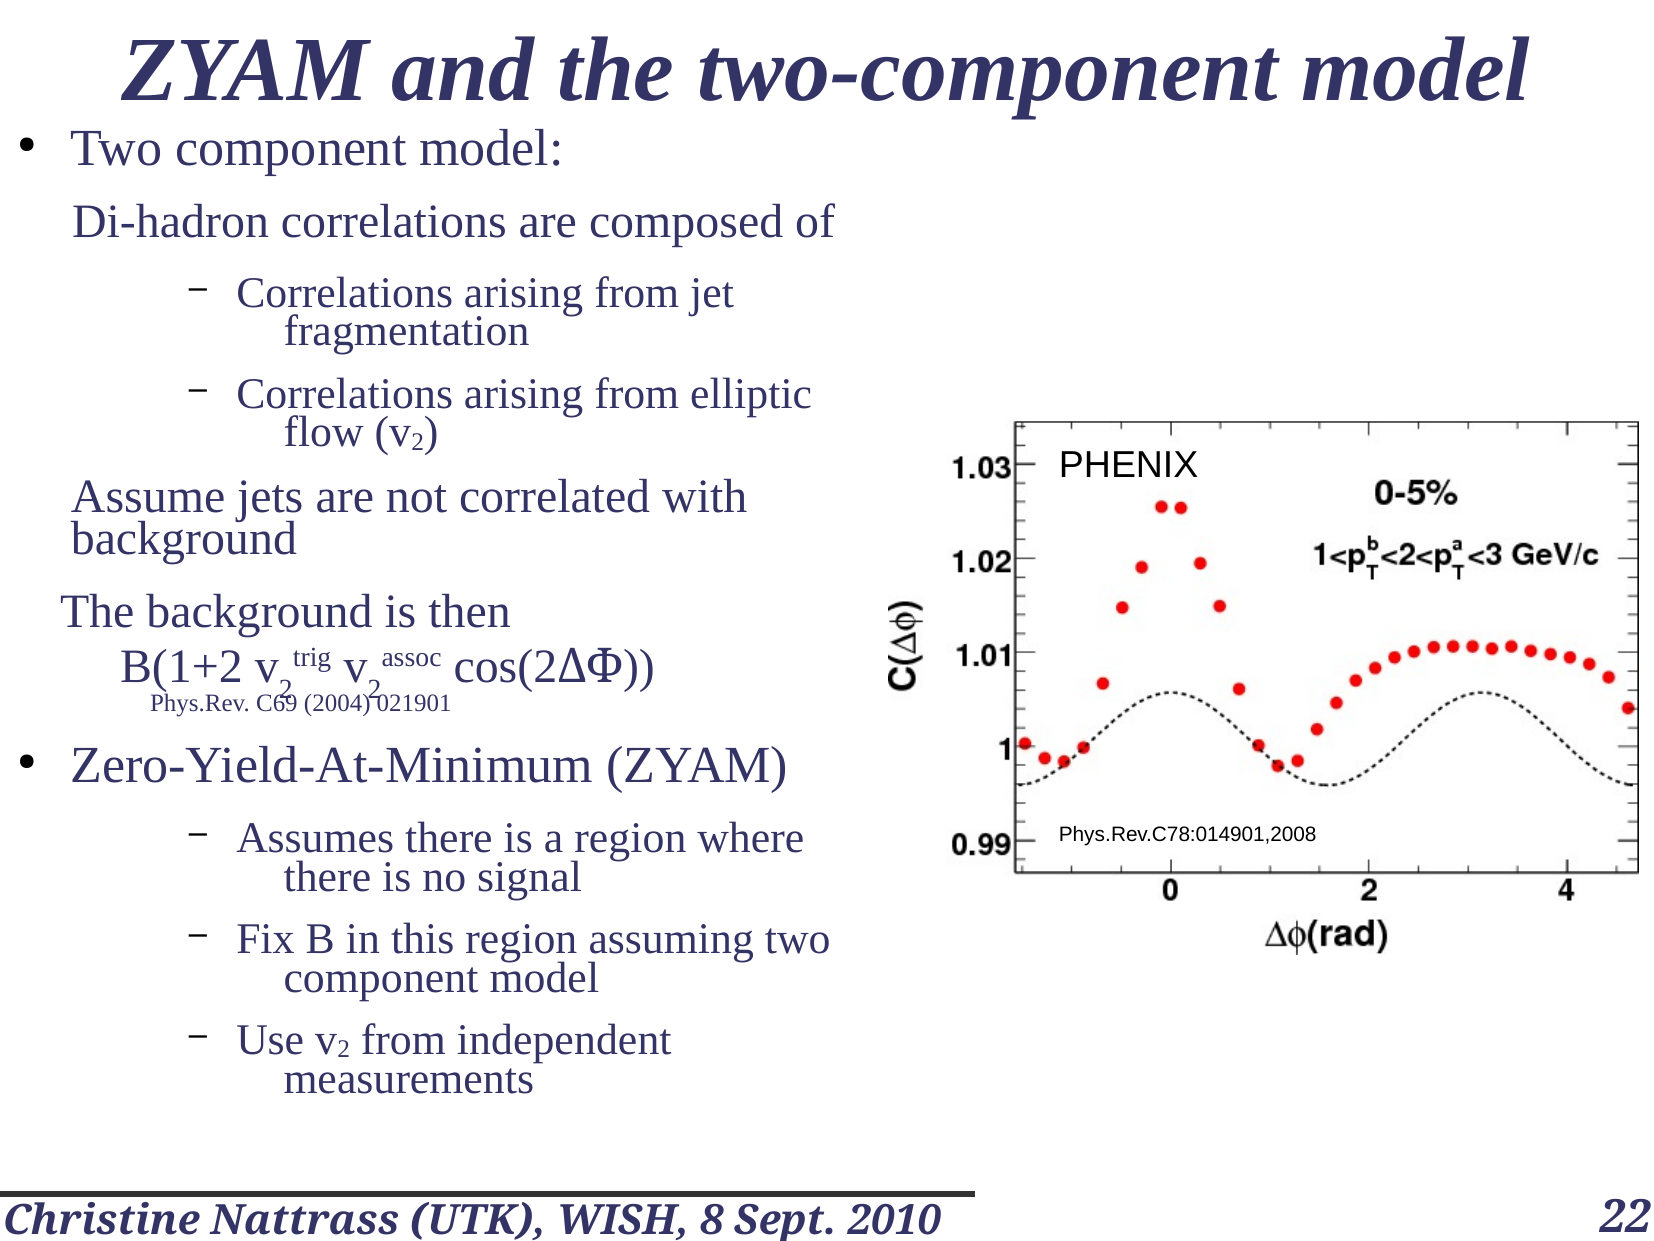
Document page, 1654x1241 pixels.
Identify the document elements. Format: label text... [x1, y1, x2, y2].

title ZYAM and the two-component model [82, 15, 1571, 125]
text_box Phys.Rev.C78:014901,2008 [1044, 814, 1332, 854]
picture [901, 420, 1639, 955]
list Two component model: Di-hadron correlations are composed of Correlations arising from jet fragmentation Correlations arising from elliptic flow (v2) Assume jets are not correlated with background The background is then B(1+2 v2trig v2assoc cos(2ΔΦ))‏ Phys.Rev. C69 (2004) 021901 Zero-Yield-At-Minimum (ZYAM) Assumes there is a region where there is no signal Fix B in this region assuming two component model Use v2 from independent measurements [0, 128, 901, 1170]
text_box PHENIX [1044, 436, 1420, 493]
